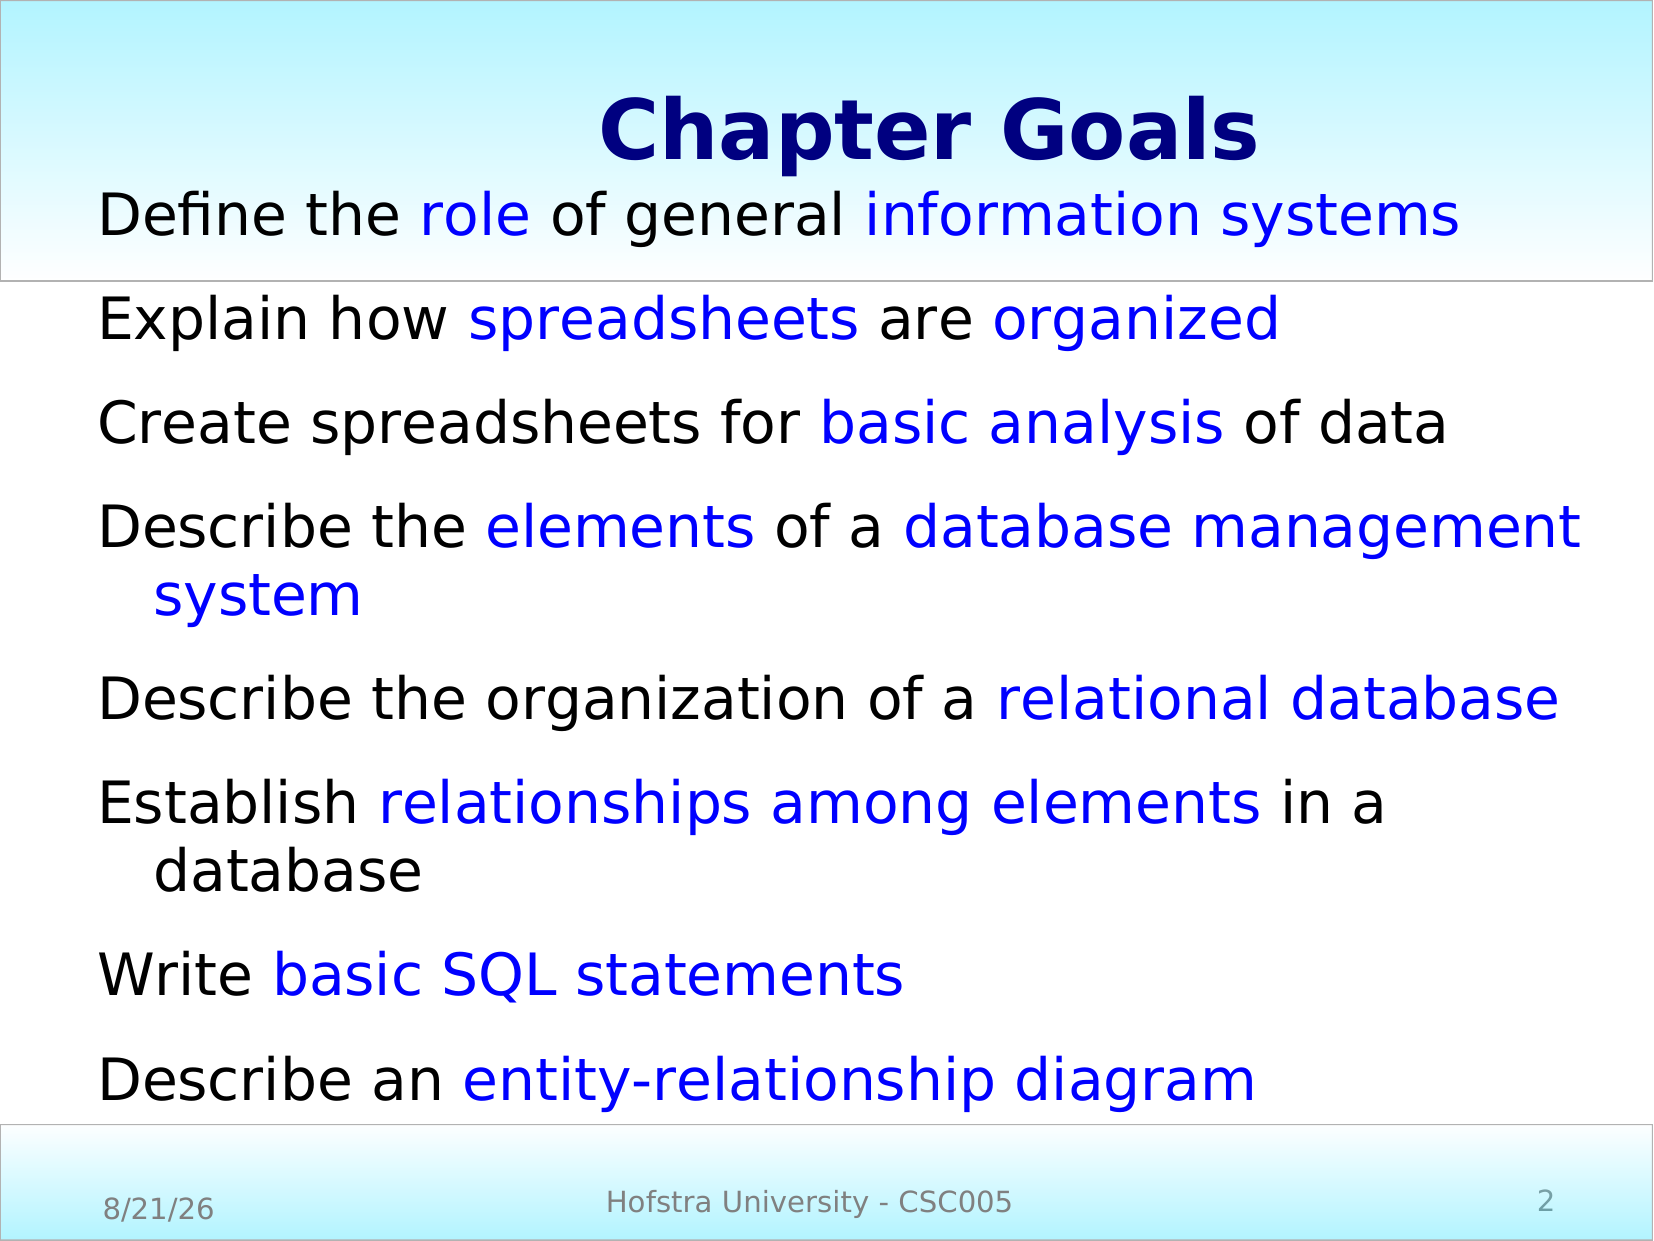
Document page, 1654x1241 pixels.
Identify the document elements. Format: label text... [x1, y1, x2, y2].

list Define the role of general information systems Explain how spreadsheets are organized Create spreadsheets for basic analysis of data Describe the elements of a database management system Describe the organization of a relational database Establish relationships among elements in a database Write basic SQL statements Describe an entity-relationship diagram [82, 173, 1651, 1241]
title Chapter Goals [247, 27, 1612, 173]
